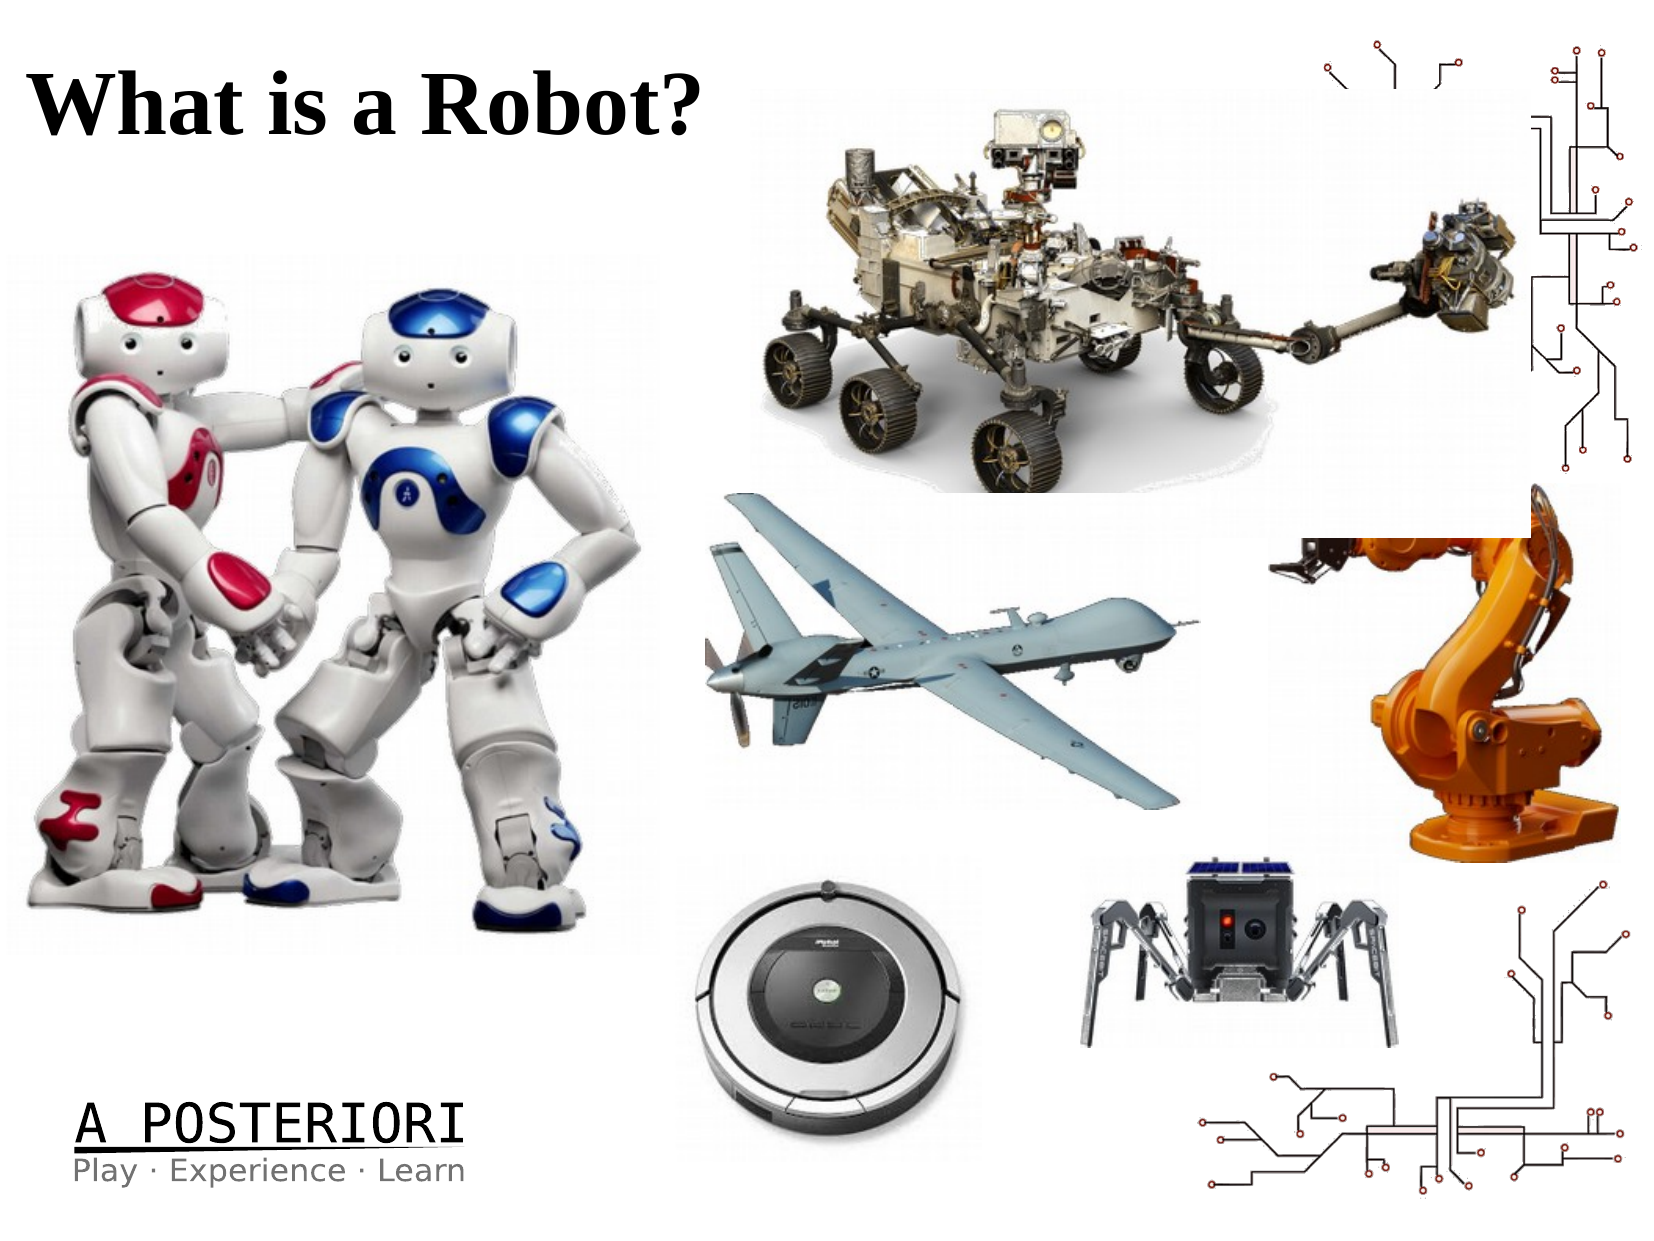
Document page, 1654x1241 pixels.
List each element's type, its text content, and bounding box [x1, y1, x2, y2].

title What is a Robot? [11, 1, 721, 205]
picture [6, 254, 661, 955]
picture [675, 854, 982, 1162]
picture [73, 1101, 466, 1189]
picture [705, 35, 1643, 1201]
